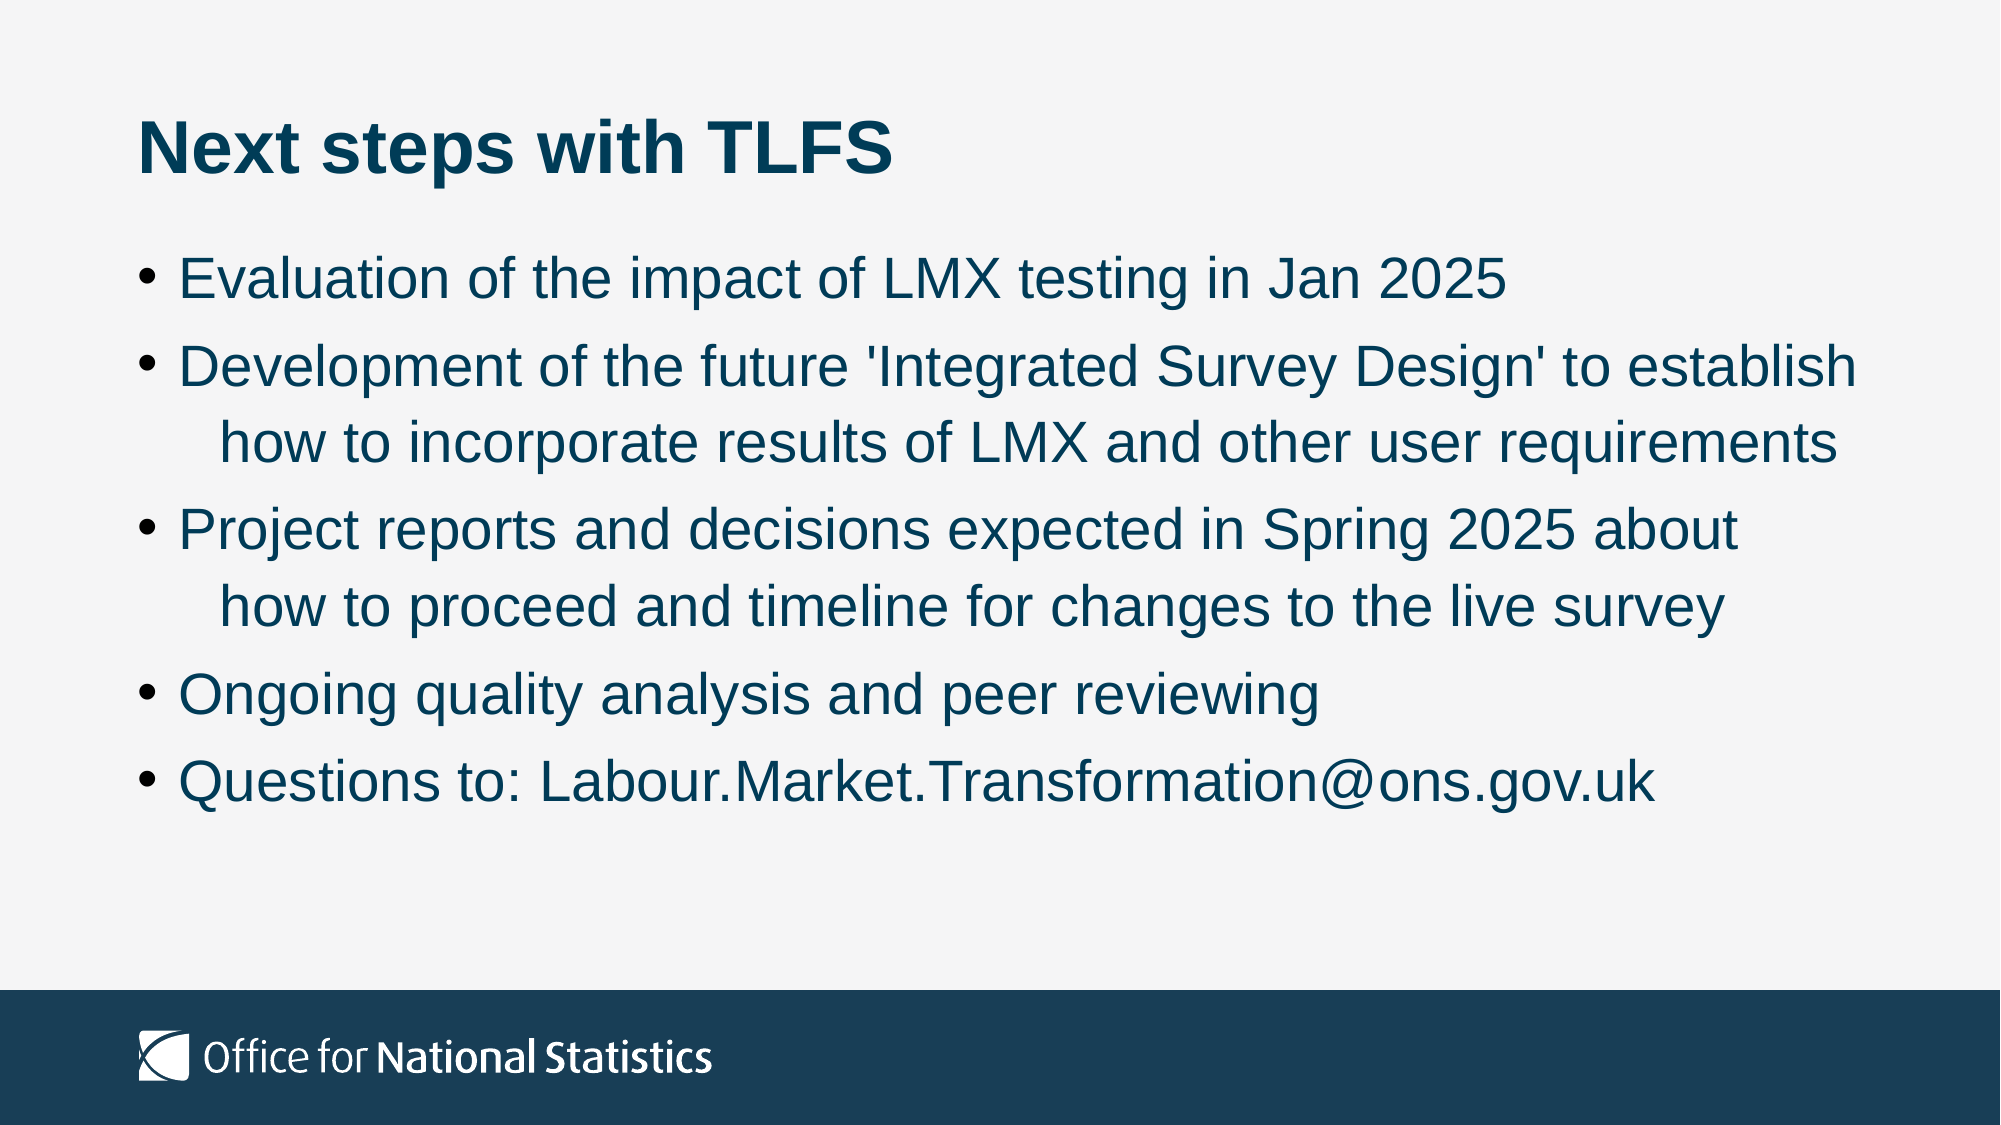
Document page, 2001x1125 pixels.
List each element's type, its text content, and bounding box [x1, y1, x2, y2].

list Evaluation of the impact of LMX testing in Jan 2025 Development of the future 'Integrated Survey Design' to establish how to incorporate results of LMX and other user requirements Project reports and decisions expected in Spring 2025 about how to proceed and timeline for changes to the live survey Ongoing quality analysis and peer reviewing Questions to: Labour.Market.Transformation@ons.gov.uk [137, 233, 1863, 814]
title Next steps with TLFS [137, 105, 1863, 192]
